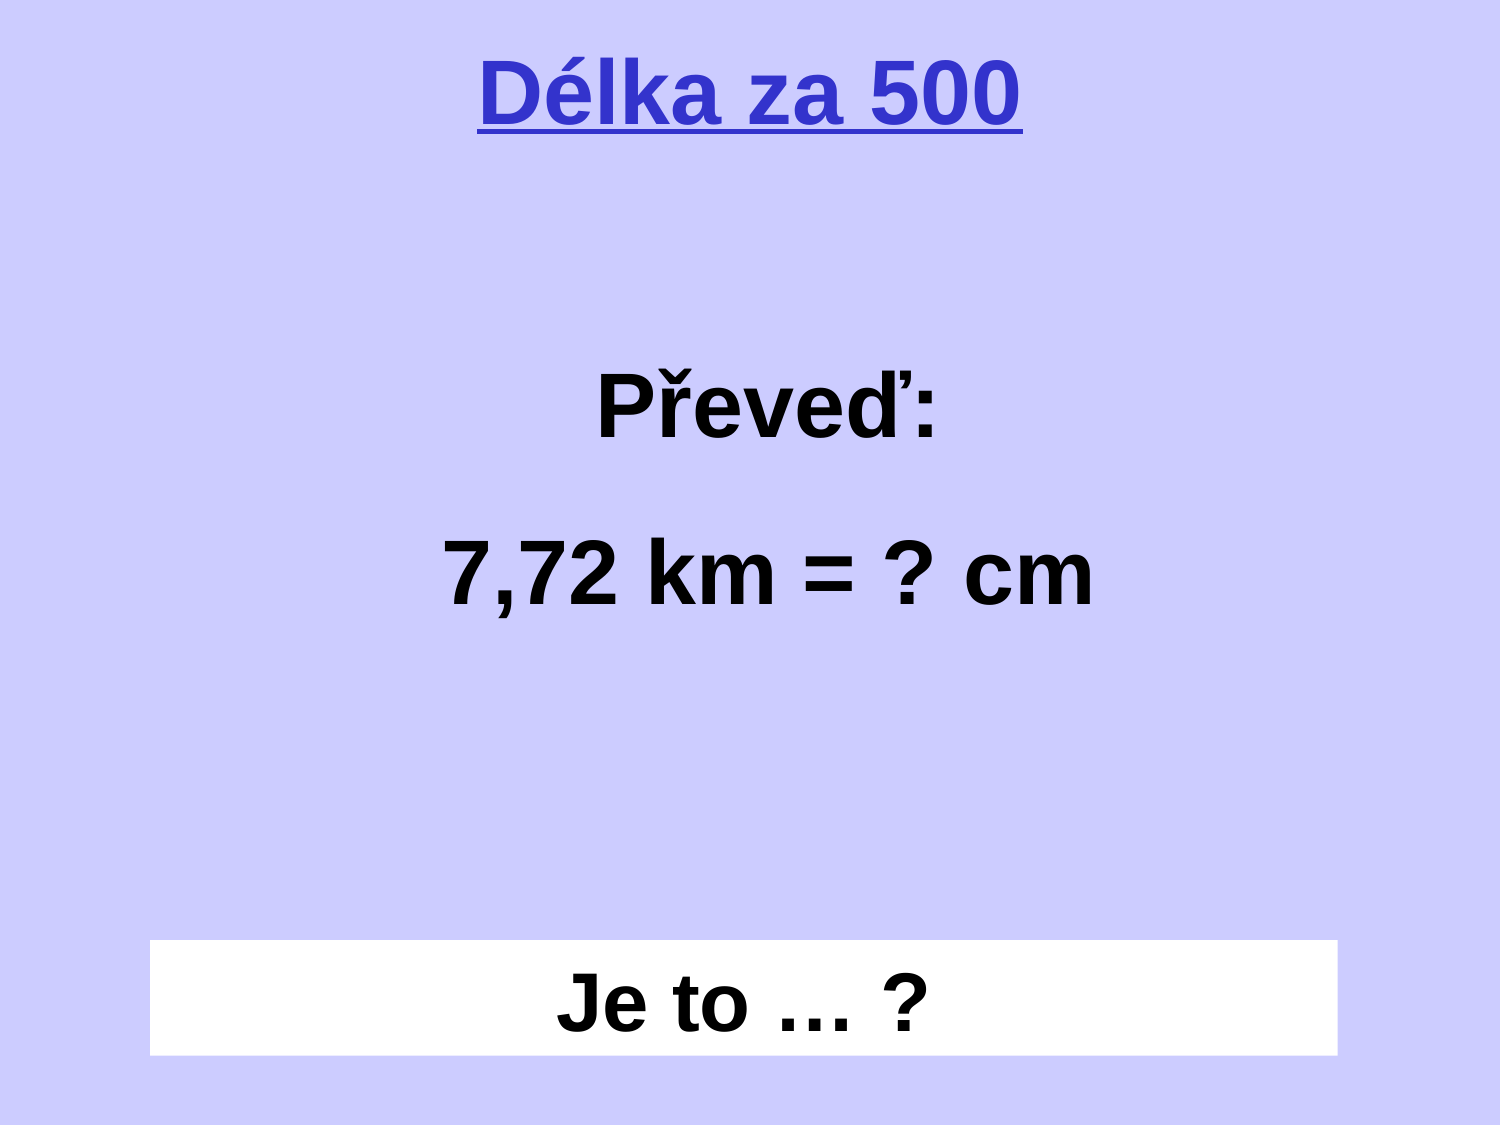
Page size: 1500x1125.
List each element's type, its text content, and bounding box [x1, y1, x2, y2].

text_box Je to … ? [150, 940, 1338, 1056]
text_box Převeď: 7,72 km = ? cm [112, 337, 1426, 631]
text_box Délka za 500 [0, 24, 1500, 151]
